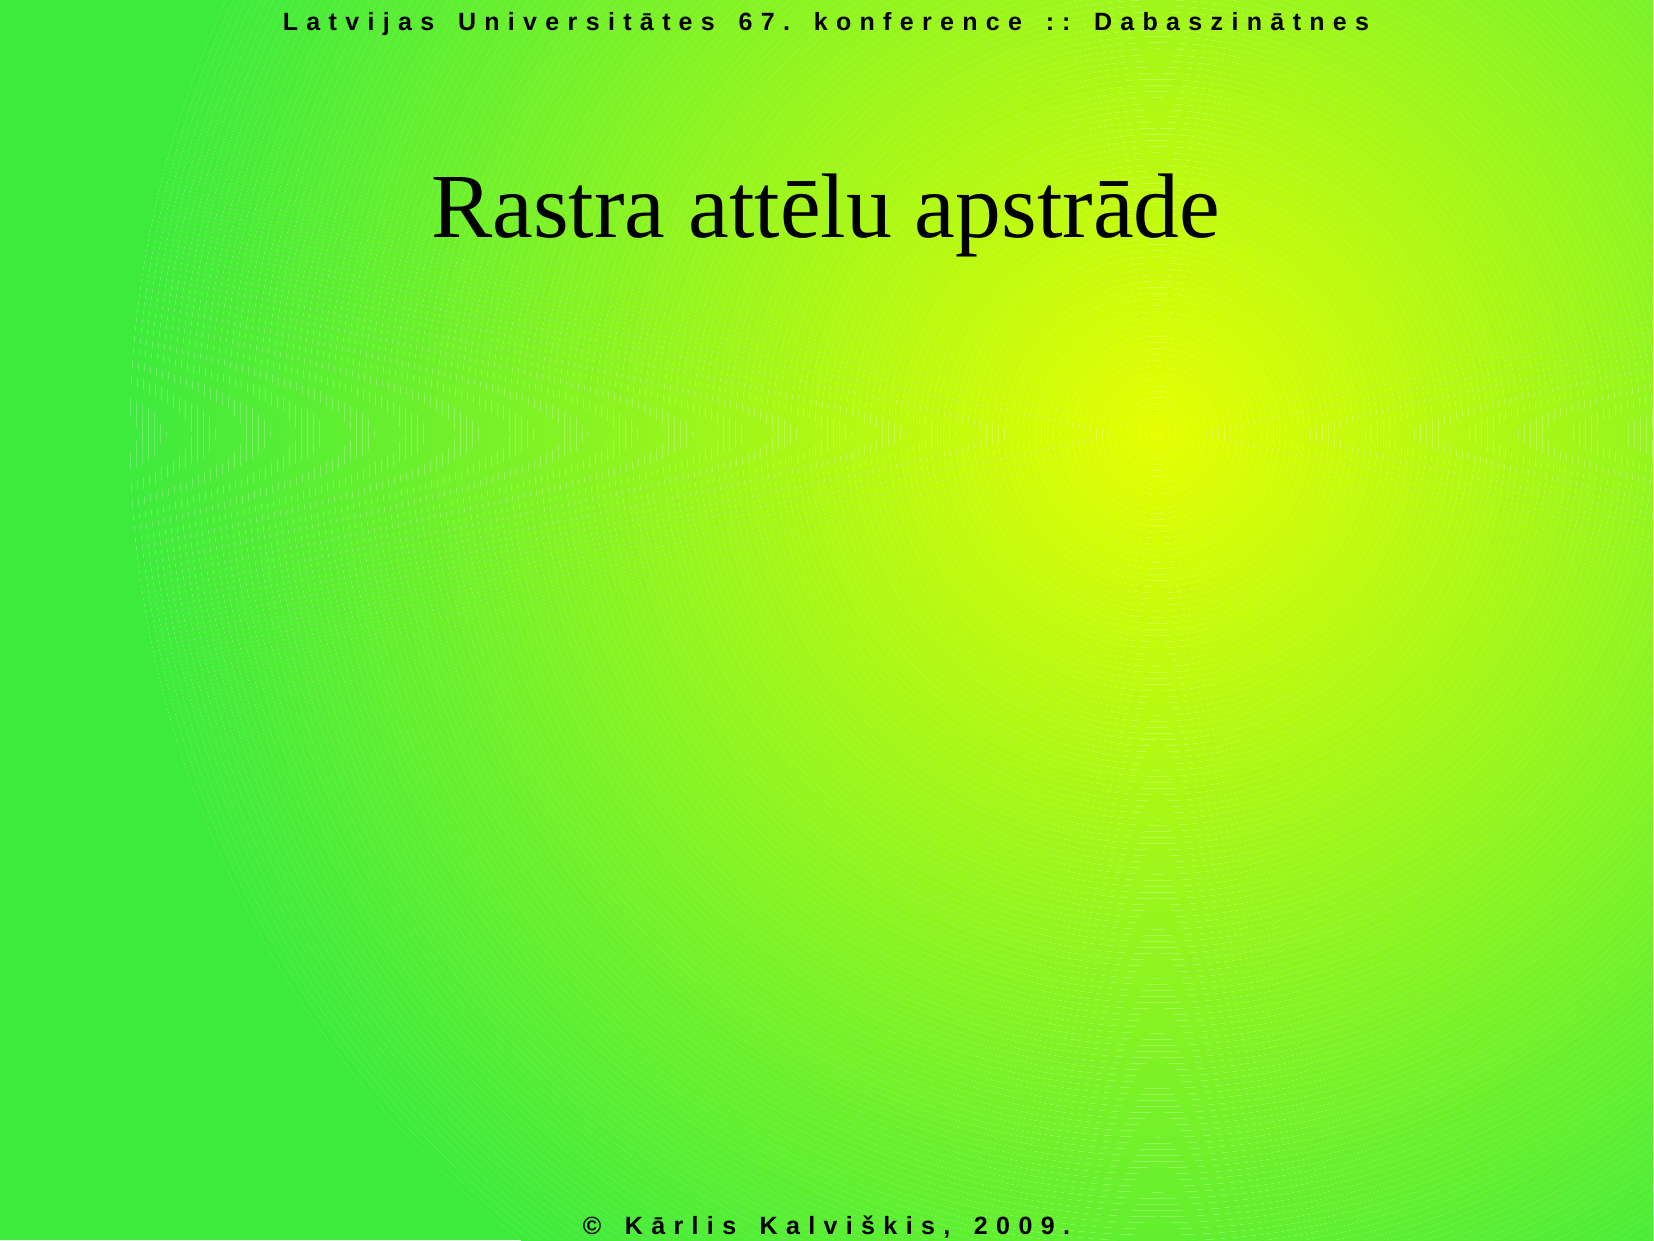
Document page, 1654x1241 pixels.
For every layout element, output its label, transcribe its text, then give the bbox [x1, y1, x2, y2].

title Rastra attēlu apstrāde [118, 95, 1536, 318]
